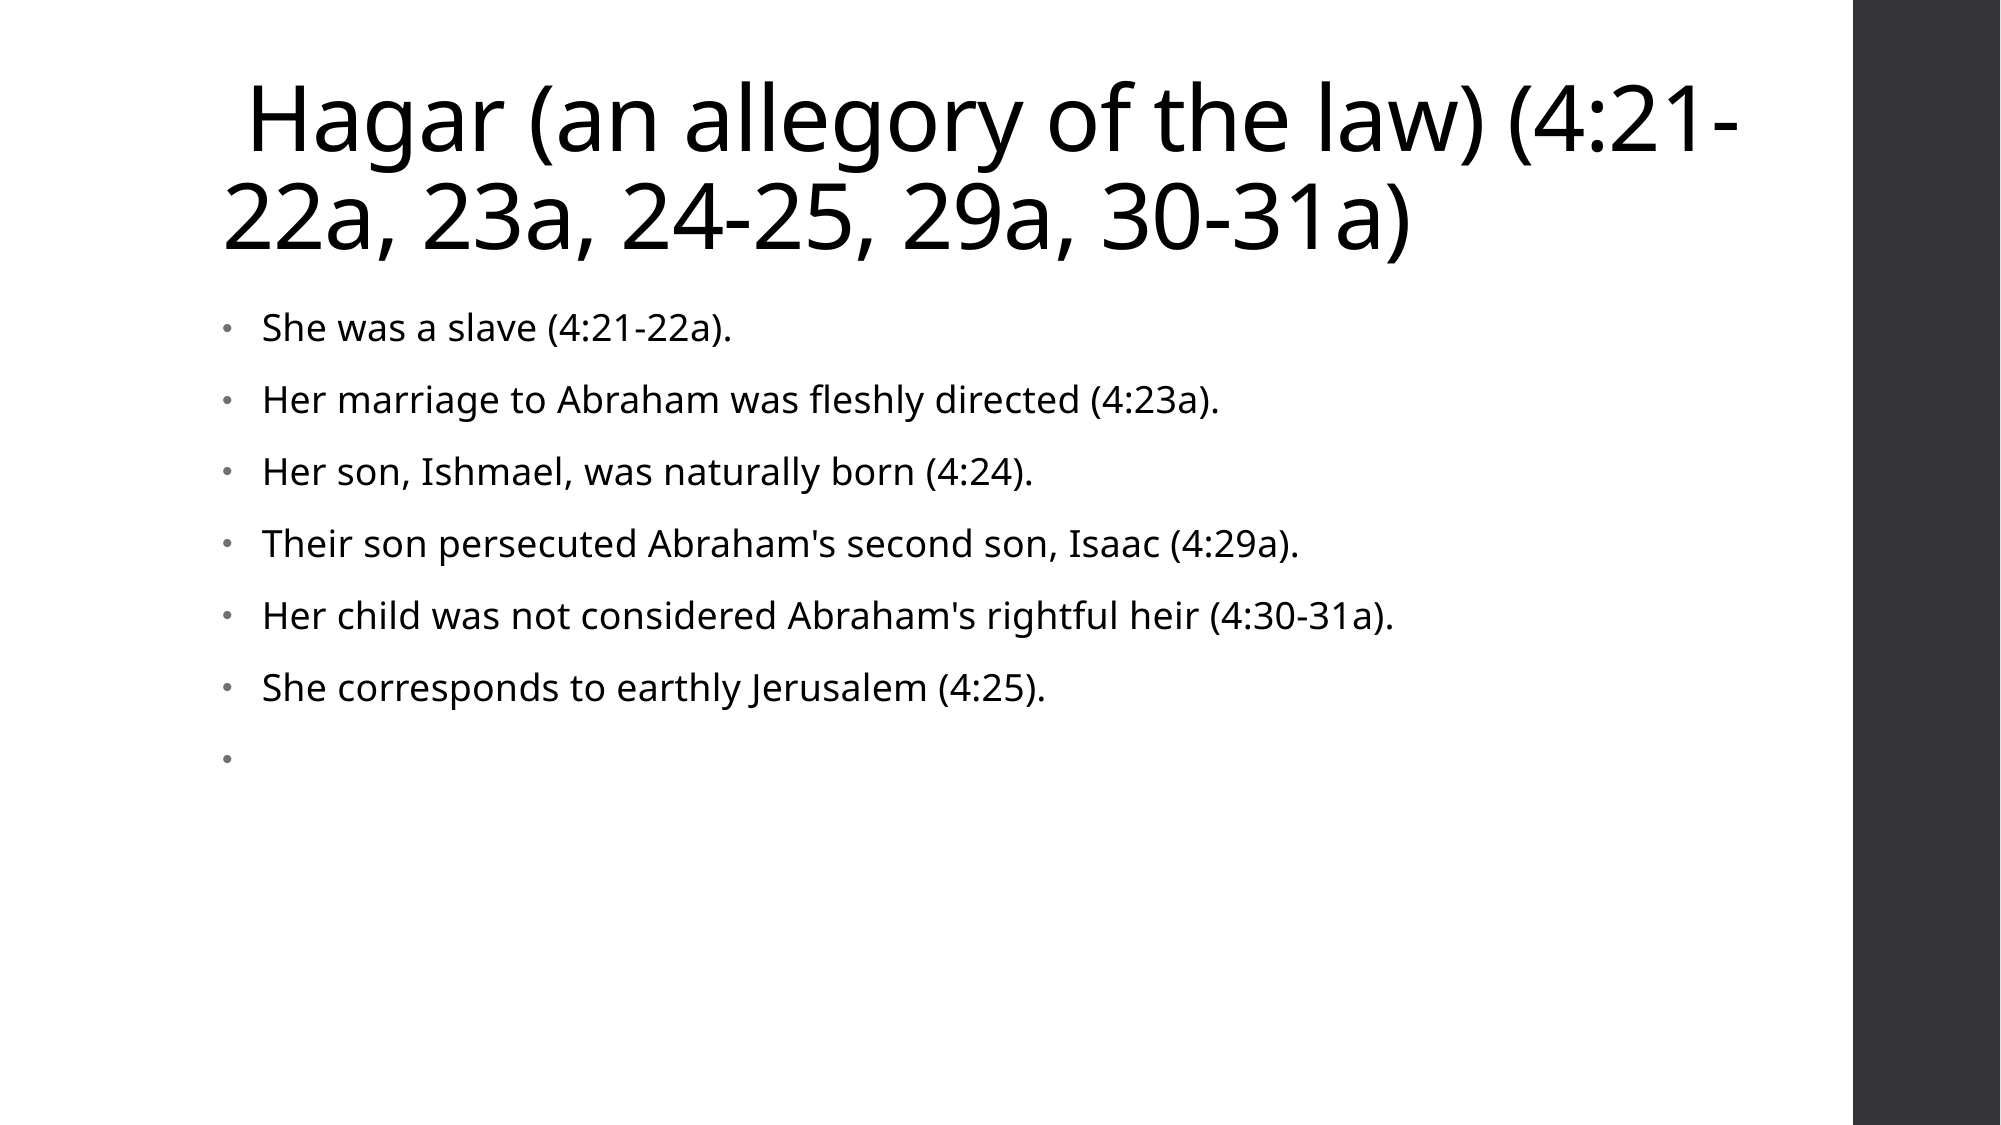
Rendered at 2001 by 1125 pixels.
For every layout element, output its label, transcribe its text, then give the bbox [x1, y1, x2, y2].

title Hagar (an allegory of the law) (4:21-22a, 23a, 24-25, 29a, 30-31a) [206, 60, 1797, 278]
list She was a slave (4:21-22a). Her marriage to Abraham was fleshly directed (4:23a). Her son, Ishmael, was naturally born (4:24). Their son persecuted Abraham's second son, Isaac (4:29a). Her child was not considered Abraham's rightful heir (4:30-31a). She corresponds to earthly Jerusalem (4:25). [206, 299, 1617, 1014]
